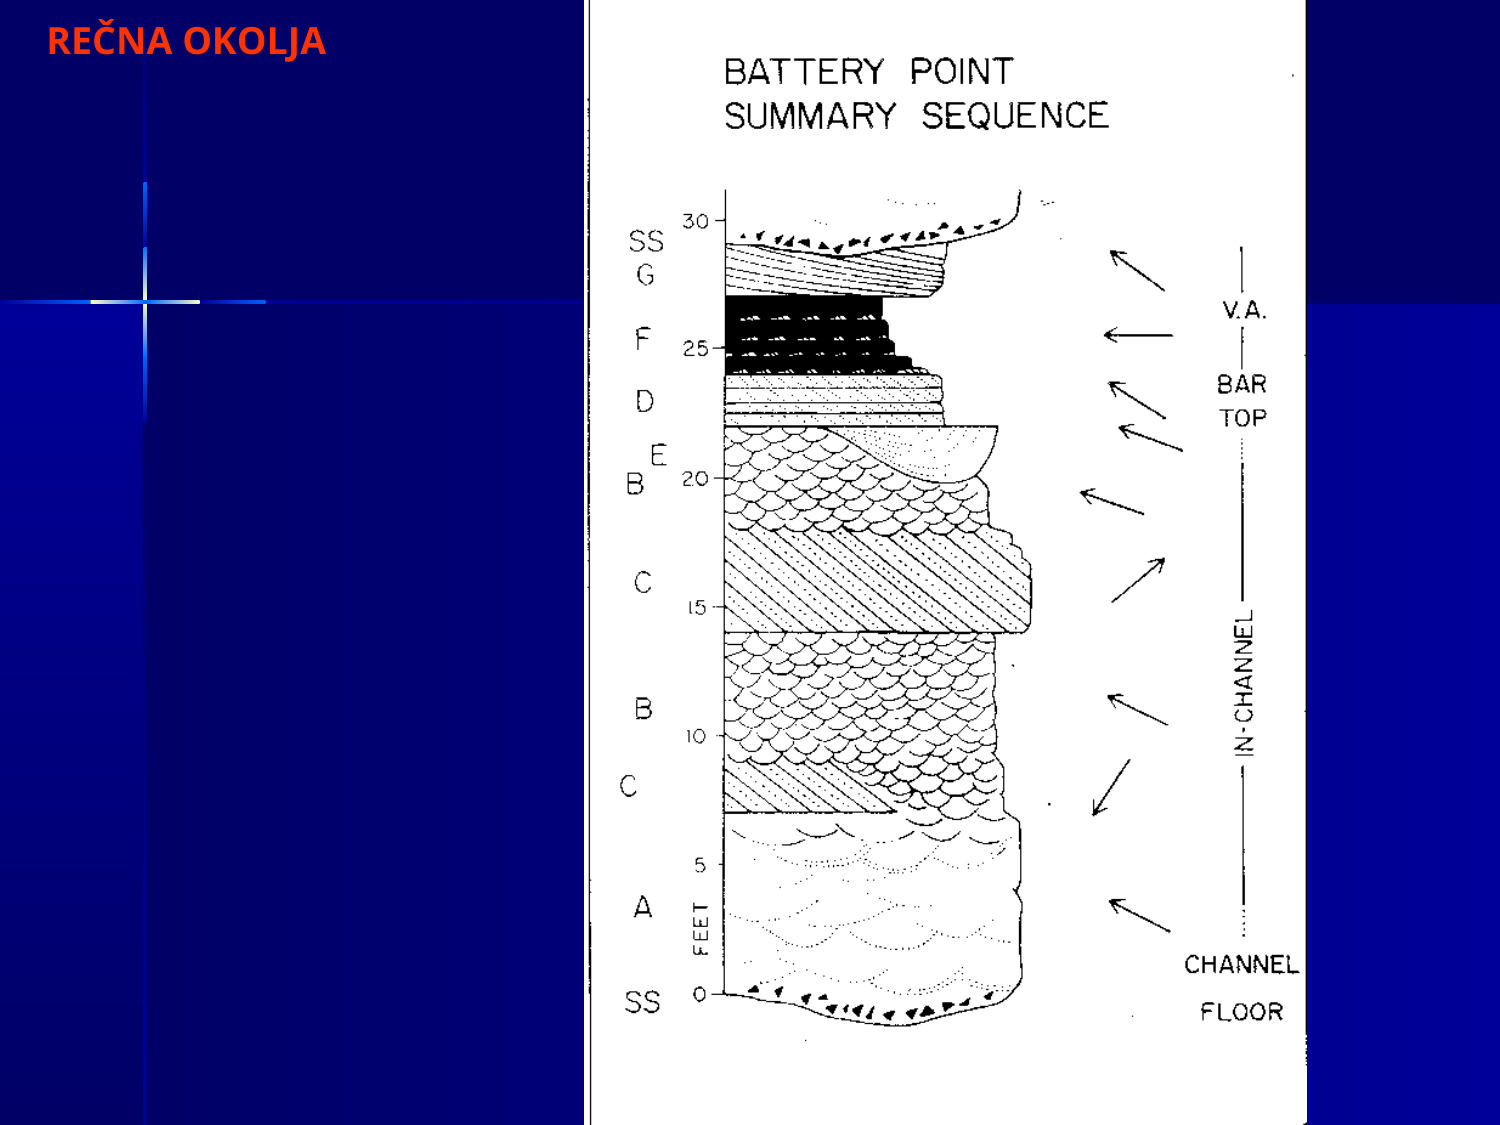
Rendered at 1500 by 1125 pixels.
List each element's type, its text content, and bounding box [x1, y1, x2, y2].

text_box REČNA OKOLJA [31, 9, 342, 71]
picture [584, 0, 1307, 1125]
